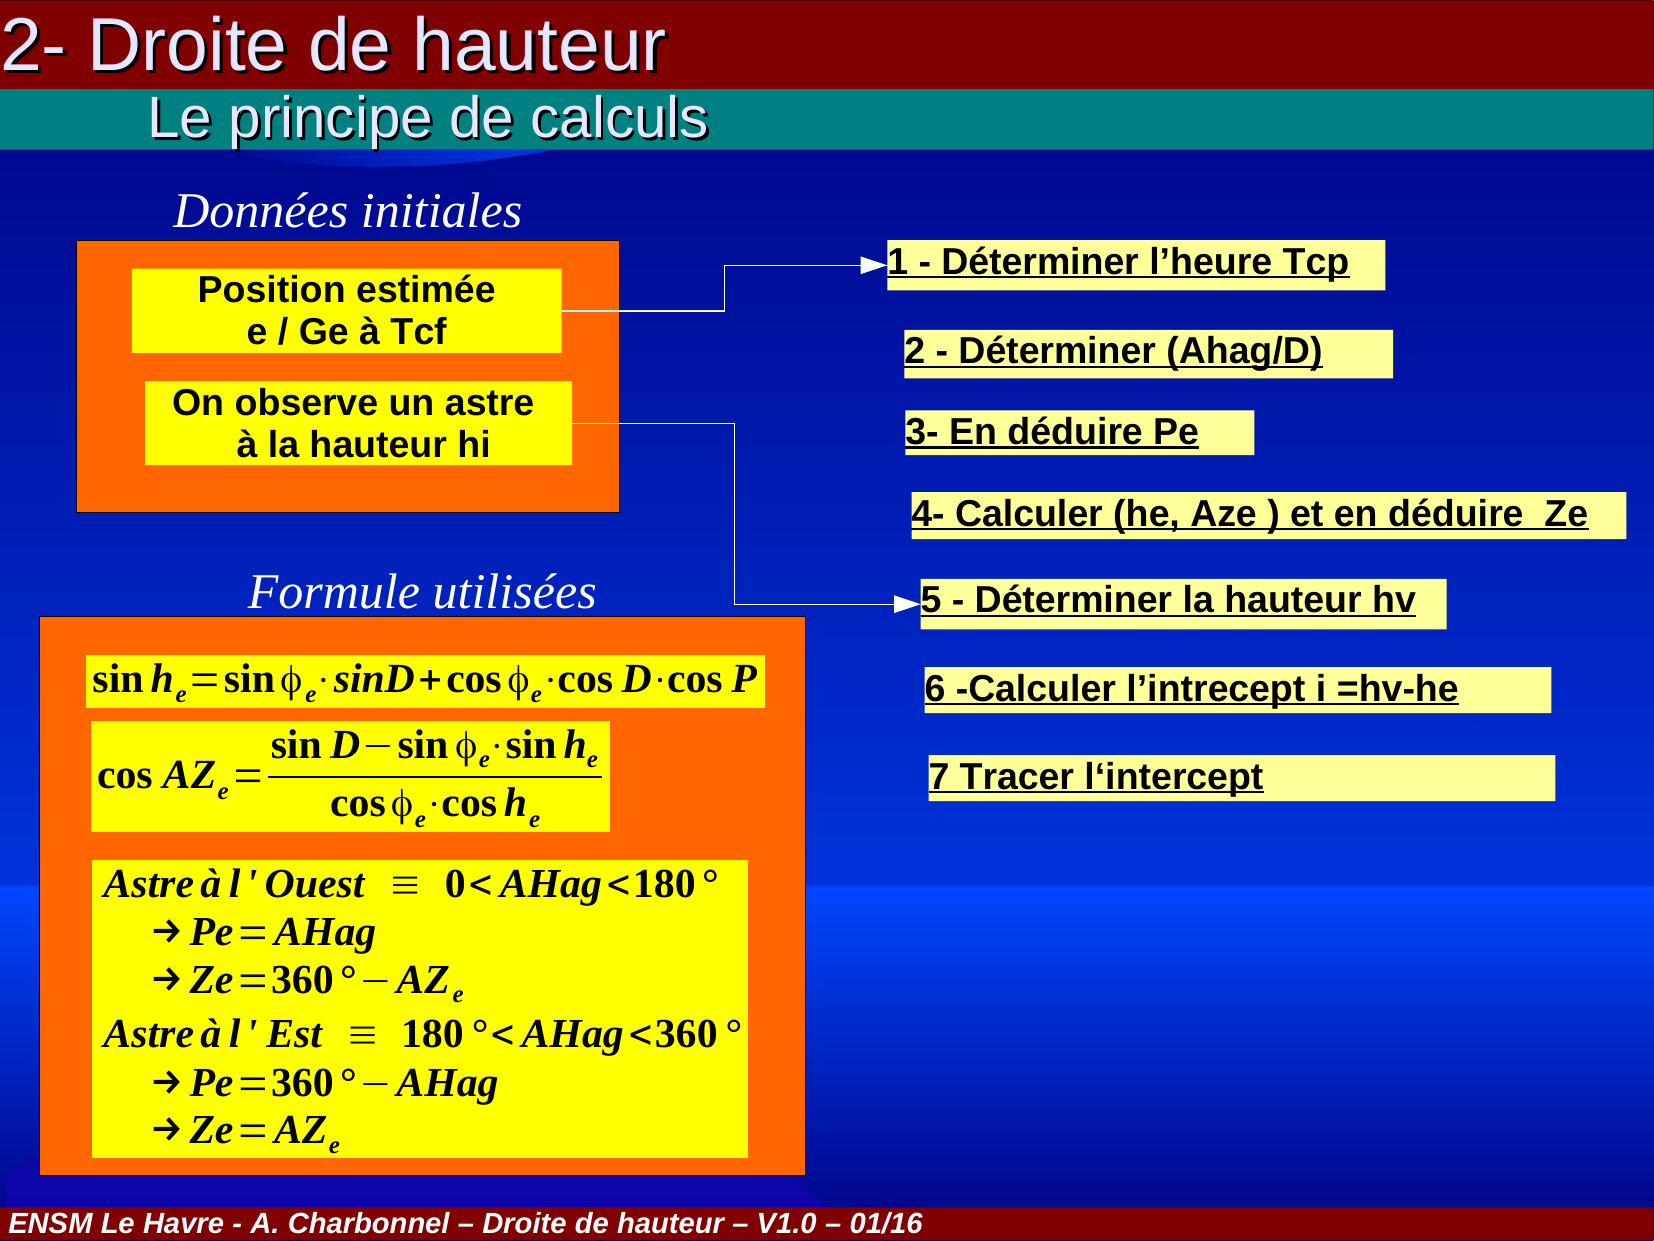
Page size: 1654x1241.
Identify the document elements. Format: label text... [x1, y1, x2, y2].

chart [90, 721, 610, 833]
text_box 7 Tracer l‘intercept [928, 755, 1556, 802]
text_box On observe un astre à la hauteur hi [145, 381, 573, 466]
text_box 6 -Calculer l’intrecept i =hv-he [924, 667, 1552, 714]
title 2- Droite de hauteur [0, 0, 1654, 89]
text_box Données initiales [76, 240, 620, 513]
text_box Formule utilisées [39, 616, 806, 1176]
text_box 4- Calculer (he, Aze ) et en déduire Ze [911, 492, 1627, 540]
text_box Position estimée e / Ge à Tcf [131, 268, 562, 353]
title Le principe de calculs [0, 89, 1654, 150]
text_box 2 - Déterminer (Ahag/D) [904, 329, 1394, 379]
text_box 5 - Déterminer la hauteur hv [920, 578, 1447, 630]
text_box ENSM Le Havre - A. Charbonnel – Droite de hauteur – V1.0 – 01/16 [0, 1207, 1654, 1241]
text_box 3- En déduire Pe [905, 410, 1255, 456]
chart [86, 655, 766, 708]
text_box 1 - Déterminer l’heure Tcp [887, 240, 1386, 291]
chart [92, 860, 748, 1159]
